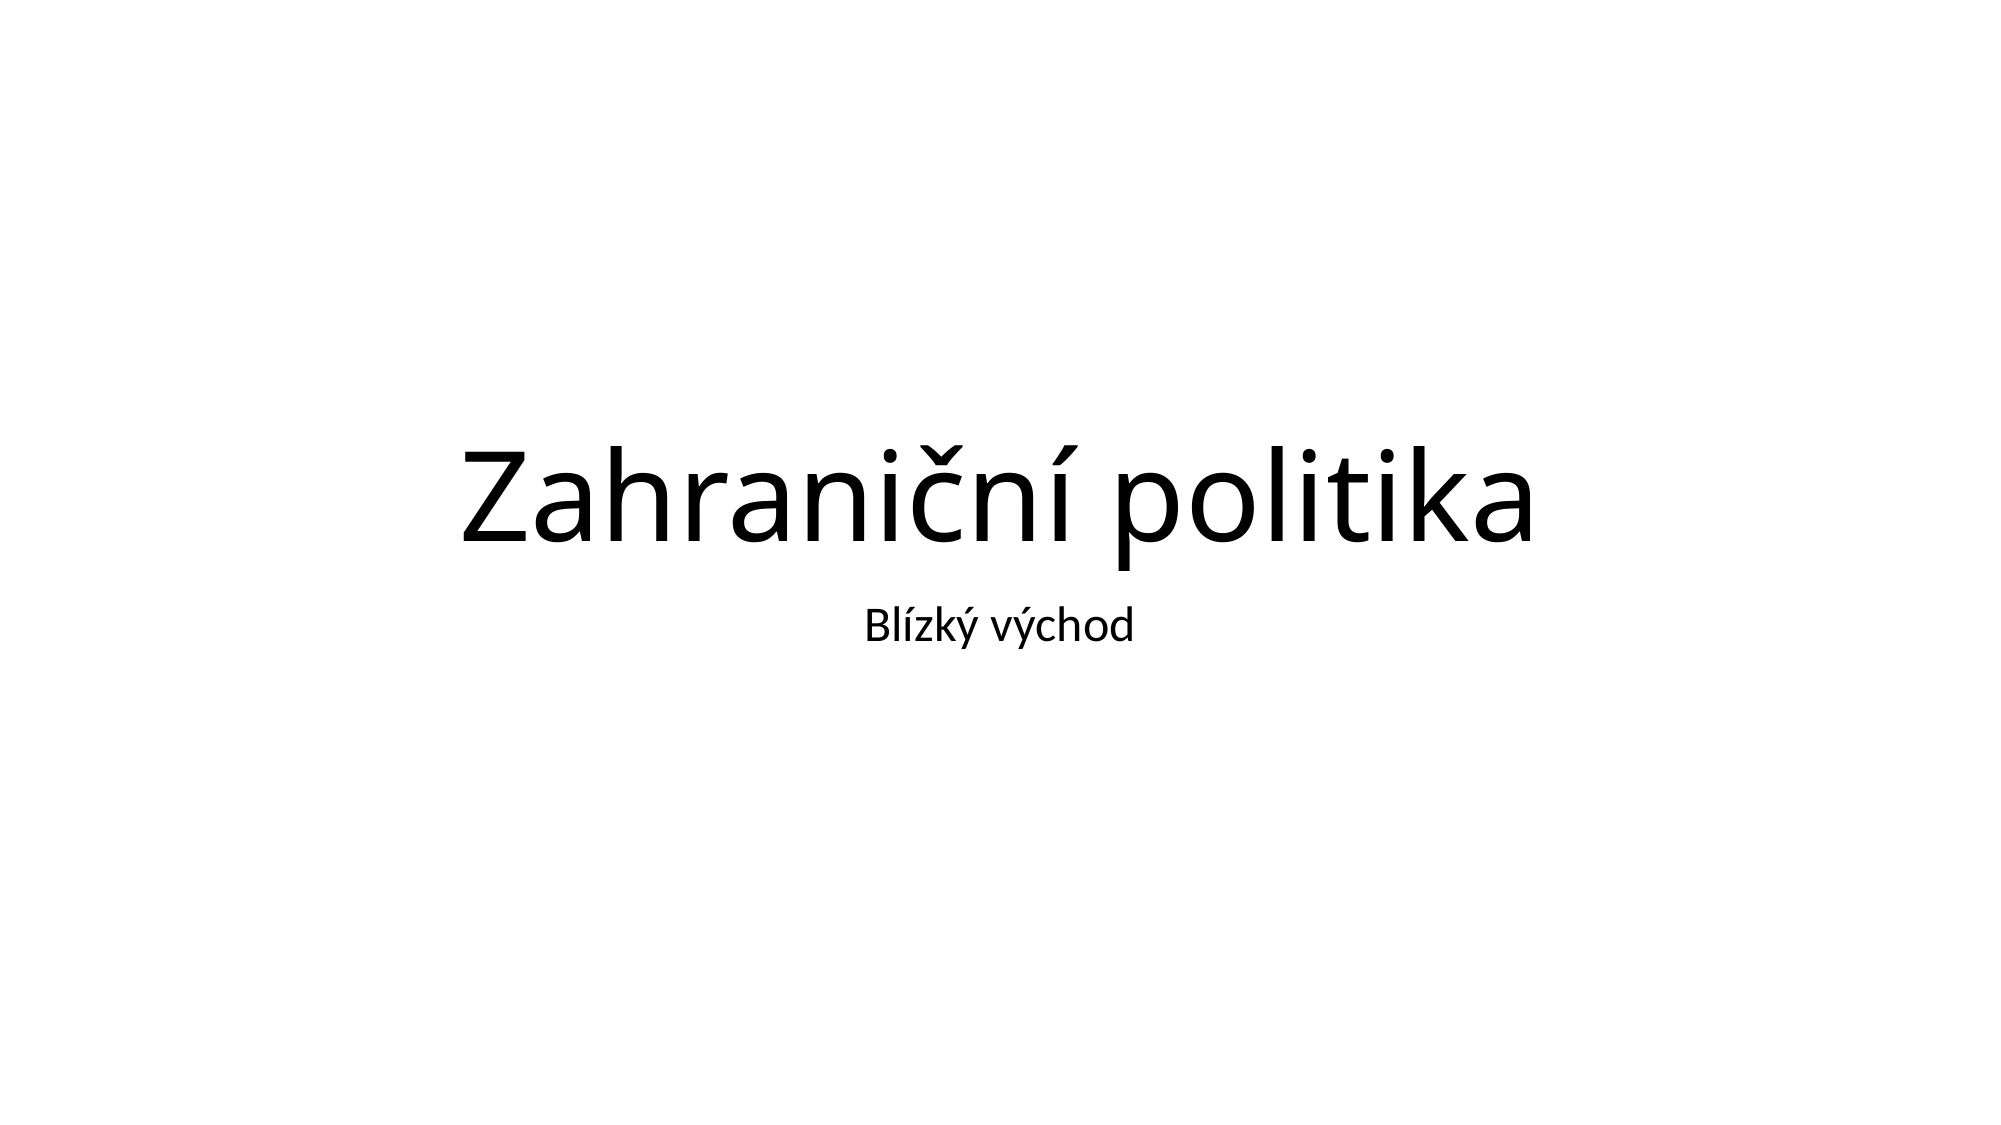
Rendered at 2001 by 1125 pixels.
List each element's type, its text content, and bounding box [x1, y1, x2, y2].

title Zahraniční politika [249, 184, 1750, 576]
subtitle Blízký východ [249, 590, 1750, 863]
